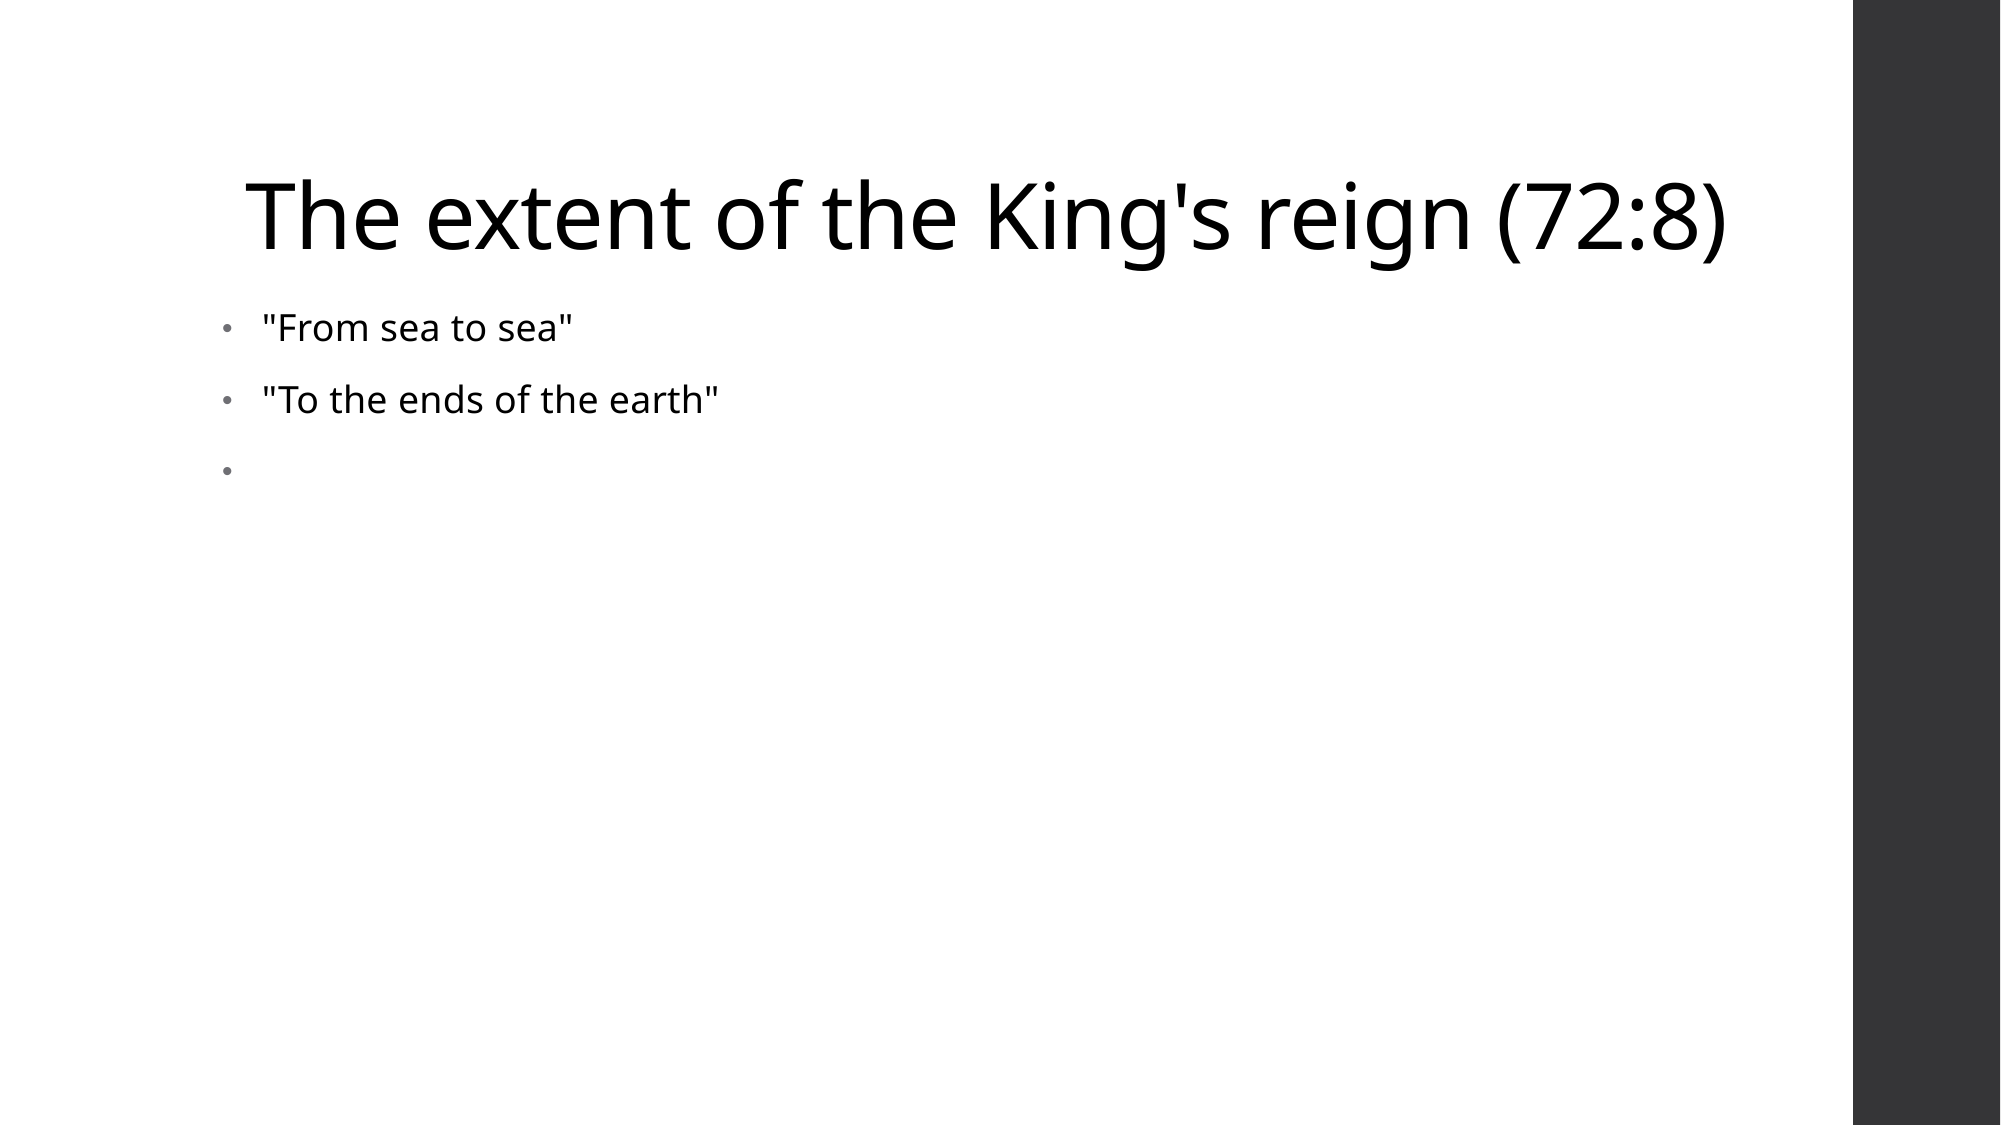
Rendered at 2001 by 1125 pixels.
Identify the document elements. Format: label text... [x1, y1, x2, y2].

title The extent of the King's reign (72:8) [206, 60, 1797, 278]
list "From sea to sea" "To the ends of the earth" [206, 299, 1617, 1014]
